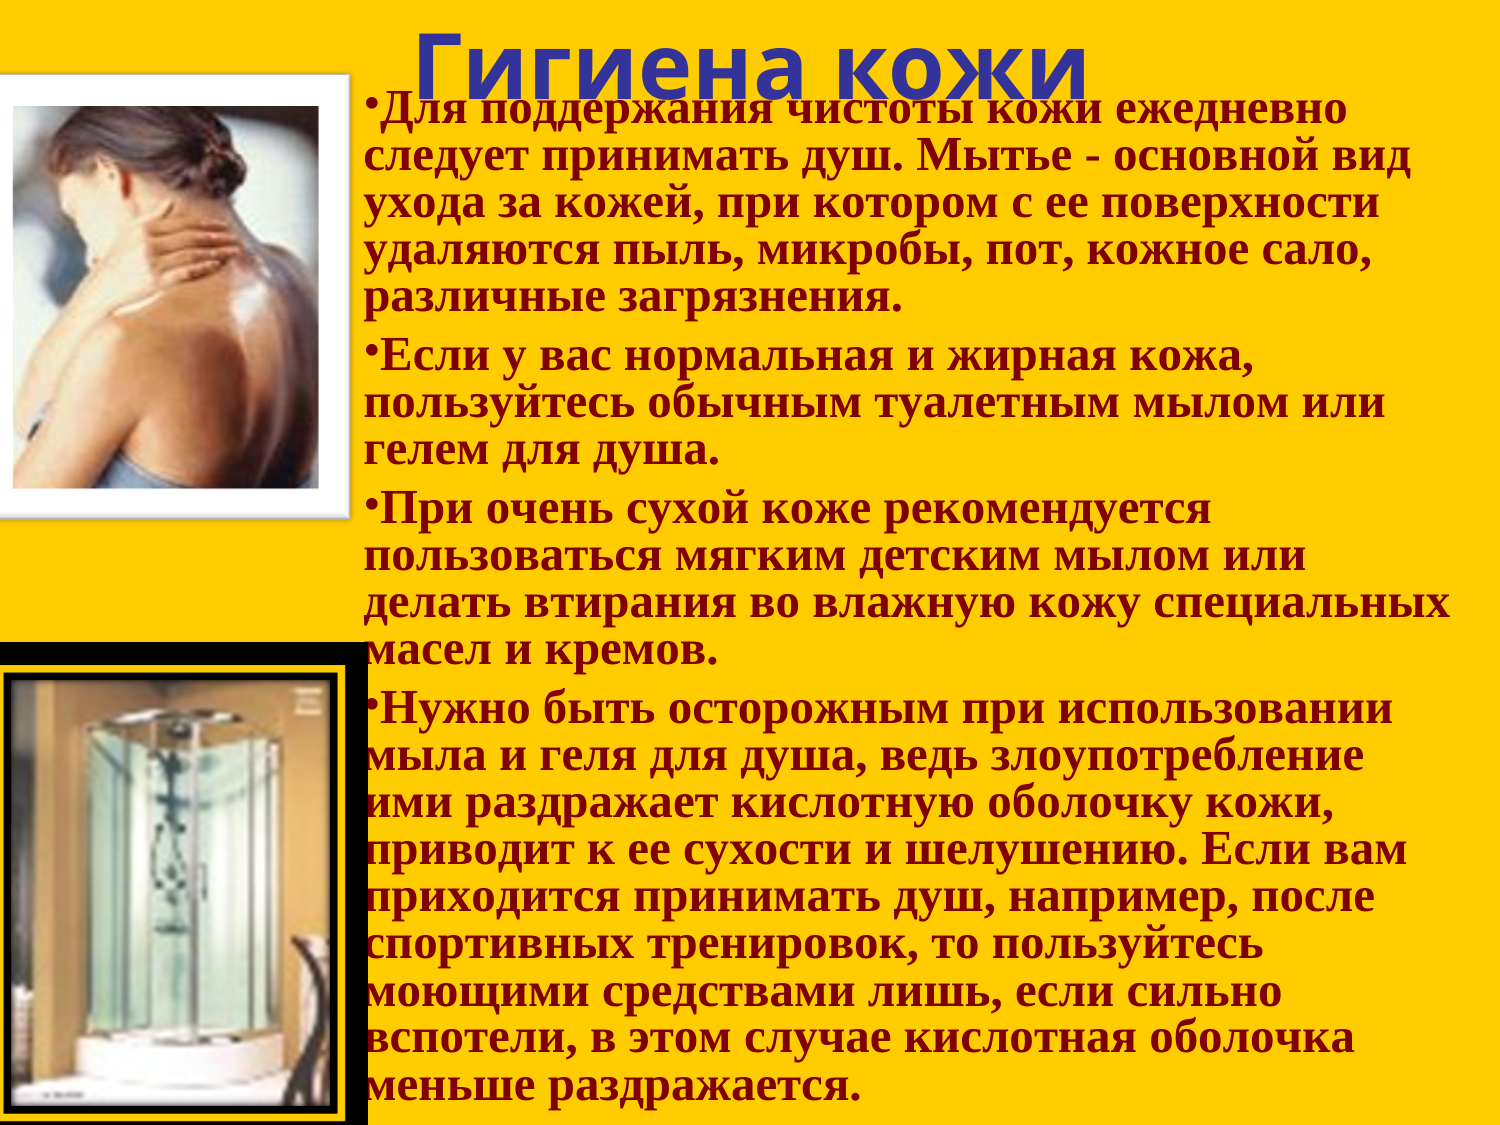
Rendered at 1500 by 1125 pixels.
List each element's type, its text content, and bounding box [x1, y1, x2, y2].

picture [0, 64, 360, 529]
picture [0, 642, 368, 1125]
title Гигиена кожи [76, 0, 1427, 78]
list Для поддержания чистоты кожи ежедневно следует принимать душ. Мытье - основной вид ухода за кожей, при котором с ее поверхности удаляются пыль, микробы, пот, кожное сало, различные загрязнения. Если у вас нормальная и жирная кожа, пользуйтесь обычным туалетным мылом или гелем для душа. При очень сухой коже рекомендуется пользоваться мягким детским мылом или делать втирания во влажную кожу специальных масел и кремов. Нужно быть осторожным при использовании мыла и геля для душа, ведь злоупотребление ими раздражает кислотную оболочку кожи, приводит к ее сухости и шелушению. Если вам приходится принимать душ, например, после спортивных тренировок, то пользуйтесь моющими средствами лишь, если сильно вспотели, в этом случае кислотная оболочка меньше раздражается. [348, 78, 1483, 1125]
